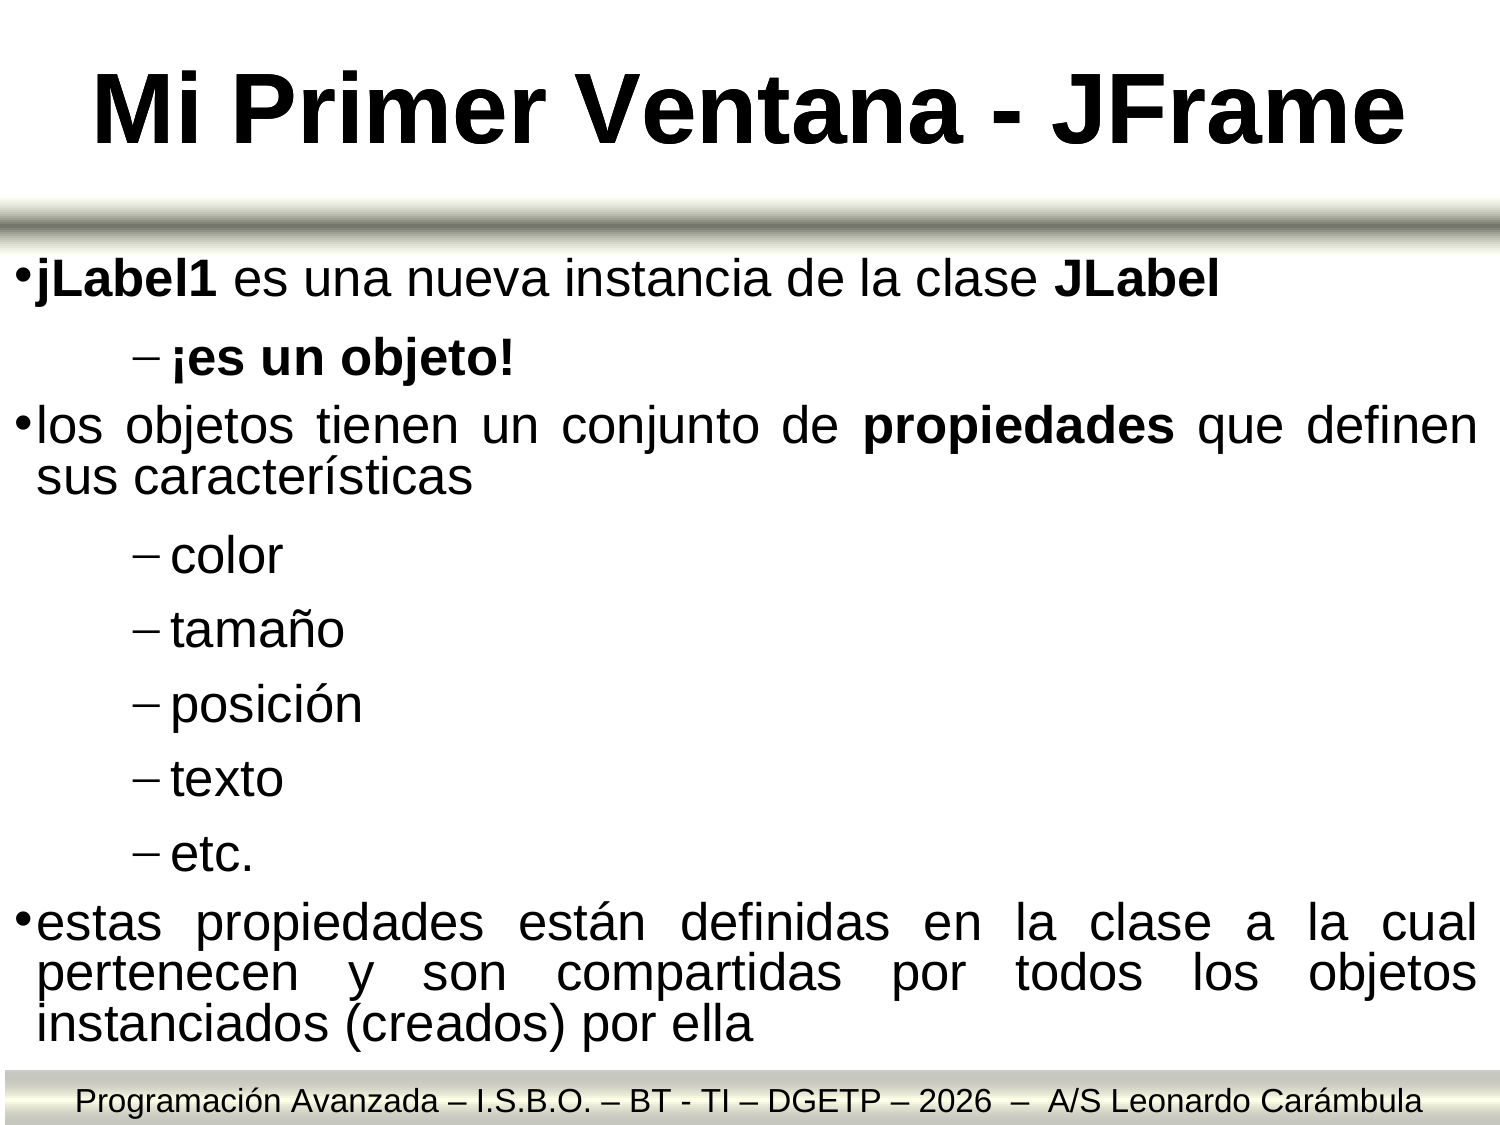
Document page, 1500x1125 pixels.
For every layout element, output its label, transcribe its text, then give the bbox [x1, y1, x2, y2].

list jLabel1 es una nueva instancia de la clase JLabel ¡es un objeto! los objetos tienen un conjunto de propiedades que definen sus características color tamaño posición texto etc. estas propiedades están definidas en la clase a la cual pertenecen y son compartidas por todos los objetos instanciados (creados) por ella [0, 248, 1495, 1063]
title Mi Primer Ventana - JFrame [0, 9, 1500, 198]
